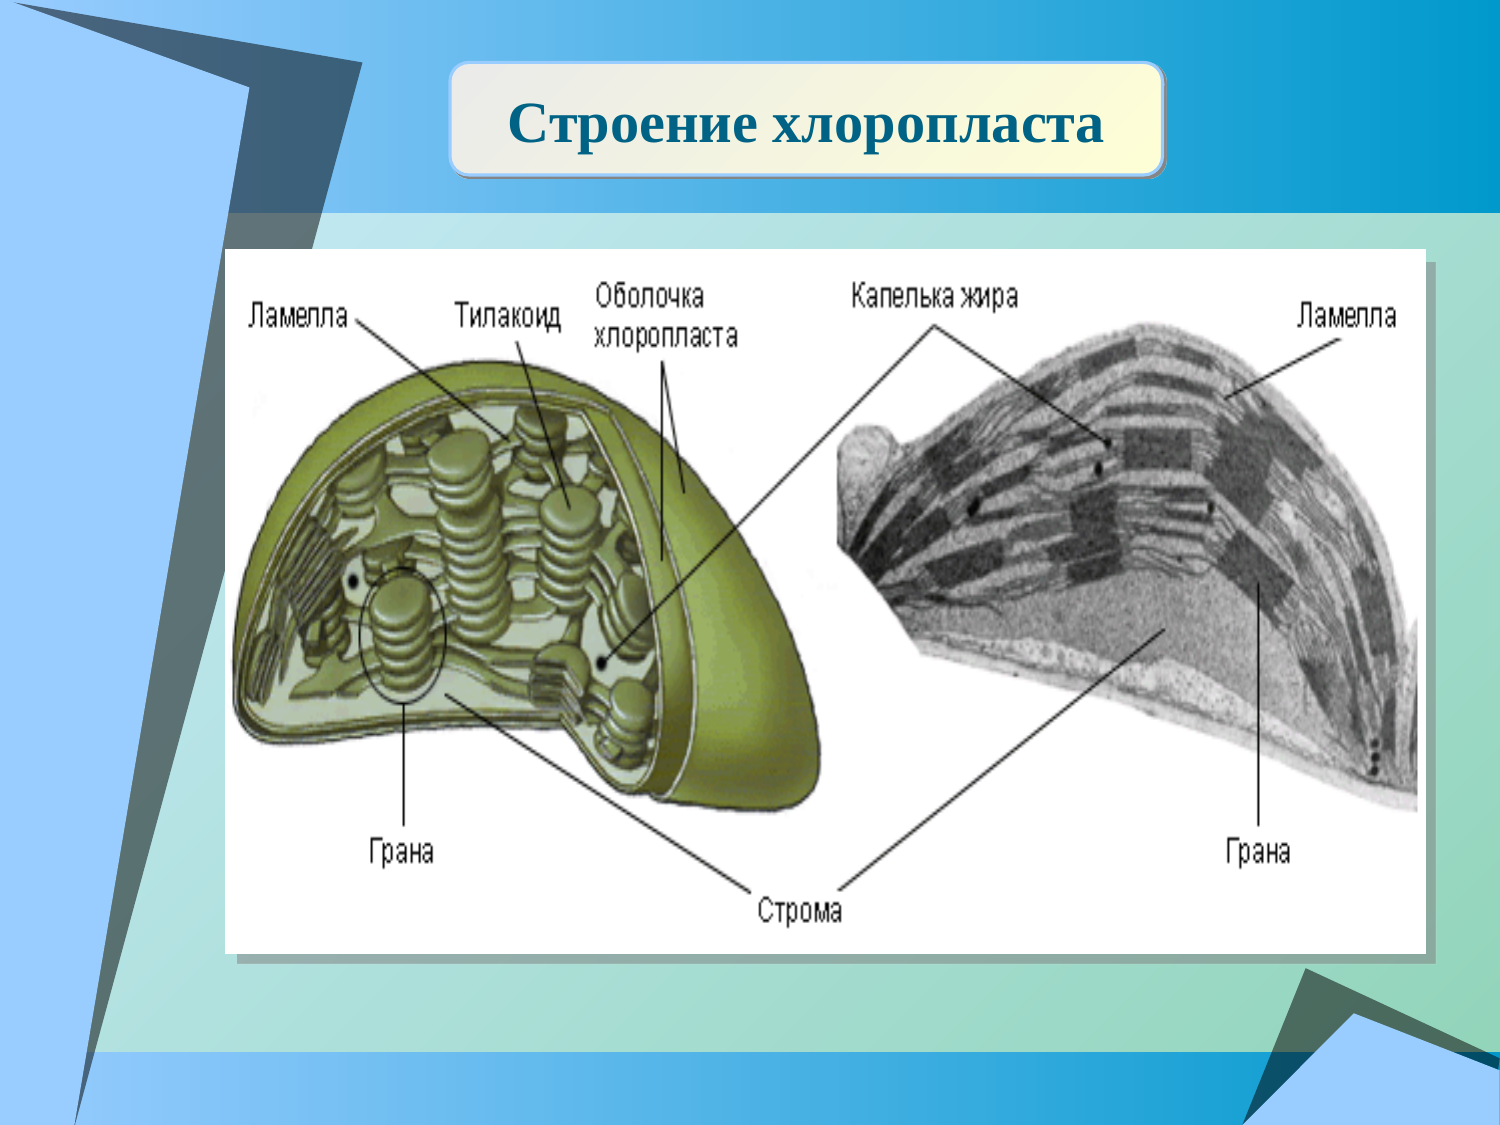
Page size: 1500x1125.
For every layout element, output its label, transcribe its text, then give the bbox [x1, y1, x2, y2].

text_box Строение хлоропласта [449, 62, 1163, 175]
picture [225, 249, 1426, 954]
